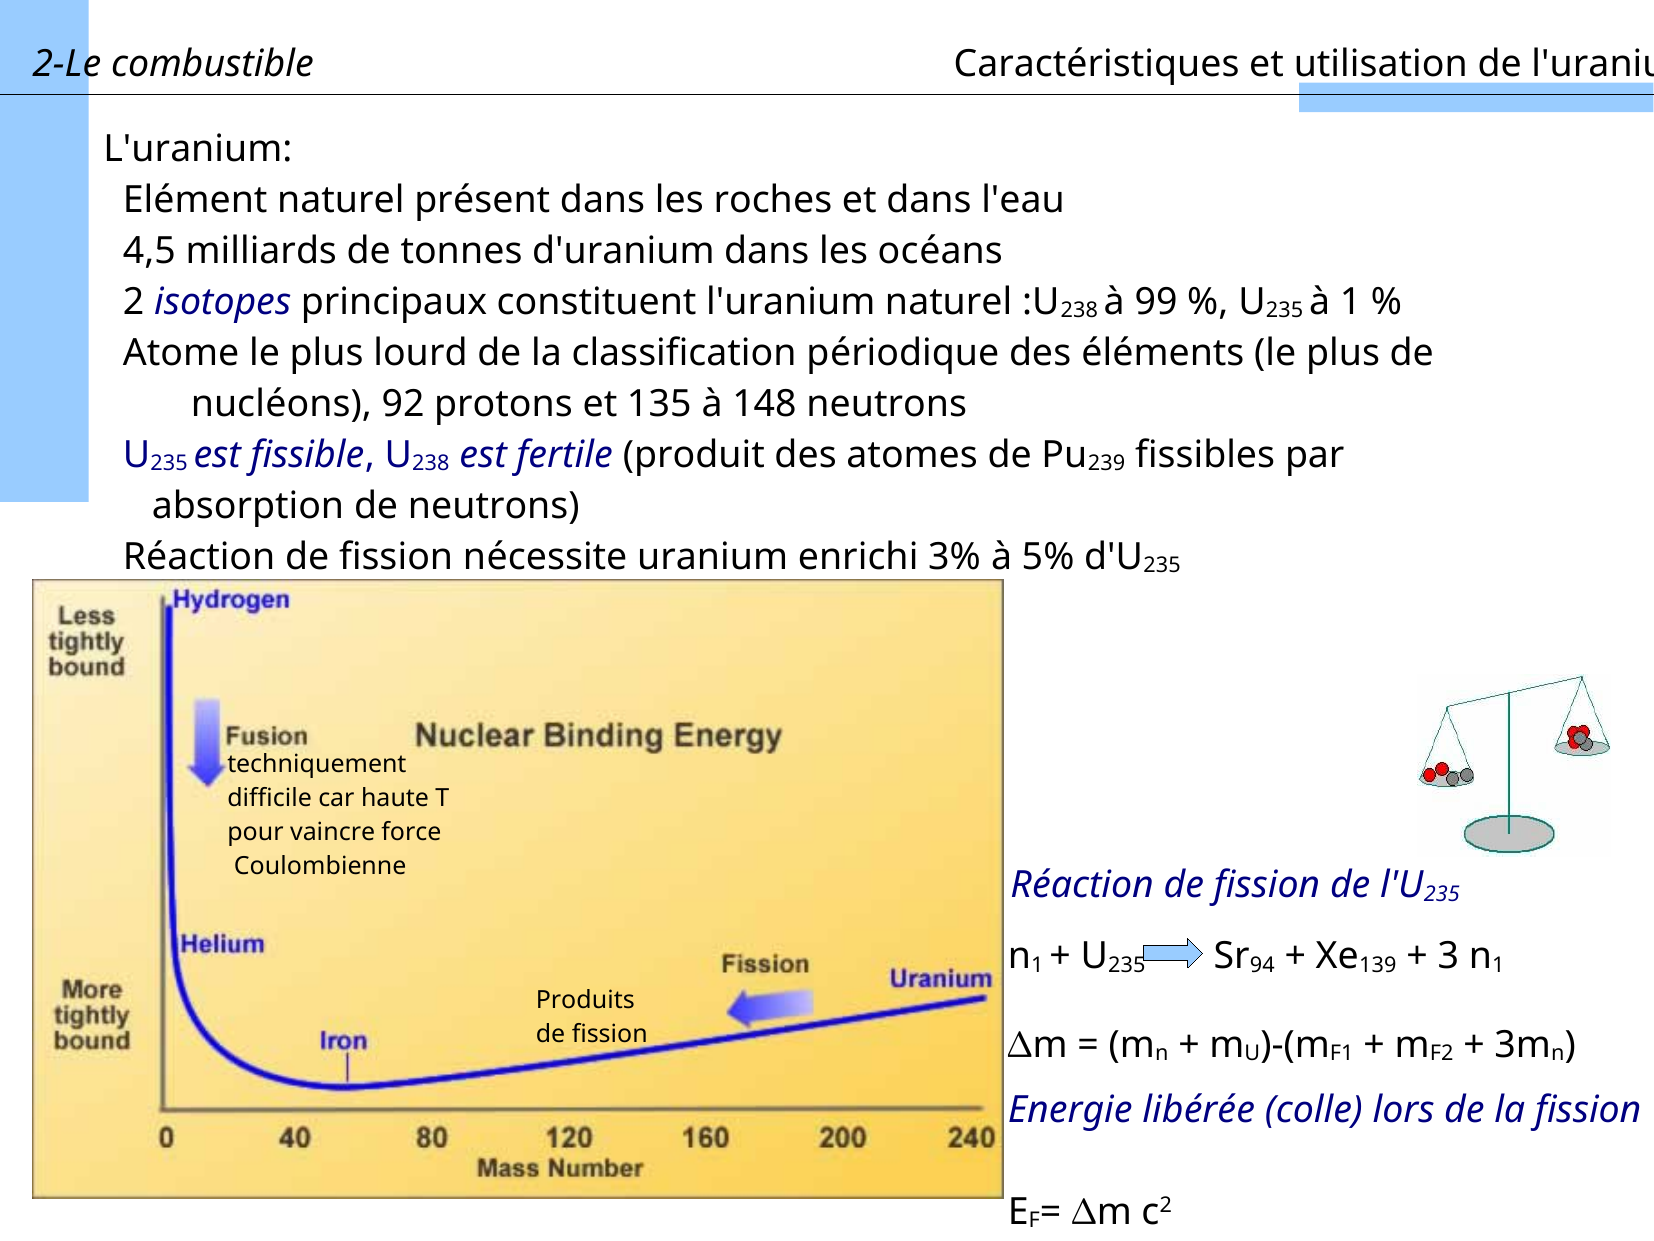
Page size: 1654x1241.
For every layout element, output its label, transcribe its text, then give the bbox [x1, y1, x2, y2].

text_box techniquement difficile car haute T pour vaincre force Coulombienne [212, 738, 453, 875]
text_box L'uranium: Elément naturel présent dans les roches et dans l'eau 4,5 milliards de tonnes d'uranium dans les océans 2 isotopes principaux constituent l'uranium naturel :U238 à 99 %, U235 à 1 % Atome le plus lourd de la classification périodique des éléments (le plus de nucléons), 92 protons et 135 à 148 neutrons U235 est fissible, U238 est fertile (produit des atomes de Pu239 fissibles par absorption de neutrons) Réaction de fission nécessite uranium enrichi 3% à 5% d'U235 [88, 113, 1466, 573]
text_box [0, 95, 89, 502]
picture [1417, 674, 1611, 857]
text_box m = (mn + mU)-(mF1 + mF2 + 3mn) [992, 1009, 1584, 1241]
text_box Caractéristiques et utilisation de l'uranium [938, 29, 1654, 90]
text_box 2-Le combustible [17, 29, 343, 90]
text_box [0, 0, 89, 94]
text_box [1299, 90, 1654, 94]
text_box [1143, 938, 1203, 968]
picture [32, 579, 1004, 1199]
text_box Réaction de fission de l'U235 [995, 850, 1483, 923]
text_box [1299, 95, 1654, 113]
text_box Produits de fission [521, 974, 657, 1051]
text_box Energie libérée (colle) lors de la fission EF= m c2 [993, 1074, 1654, 1241]
text_box n1 + U235 Sr94 + Xe139 + 3 n1 [993, 921, 1524, 994]
